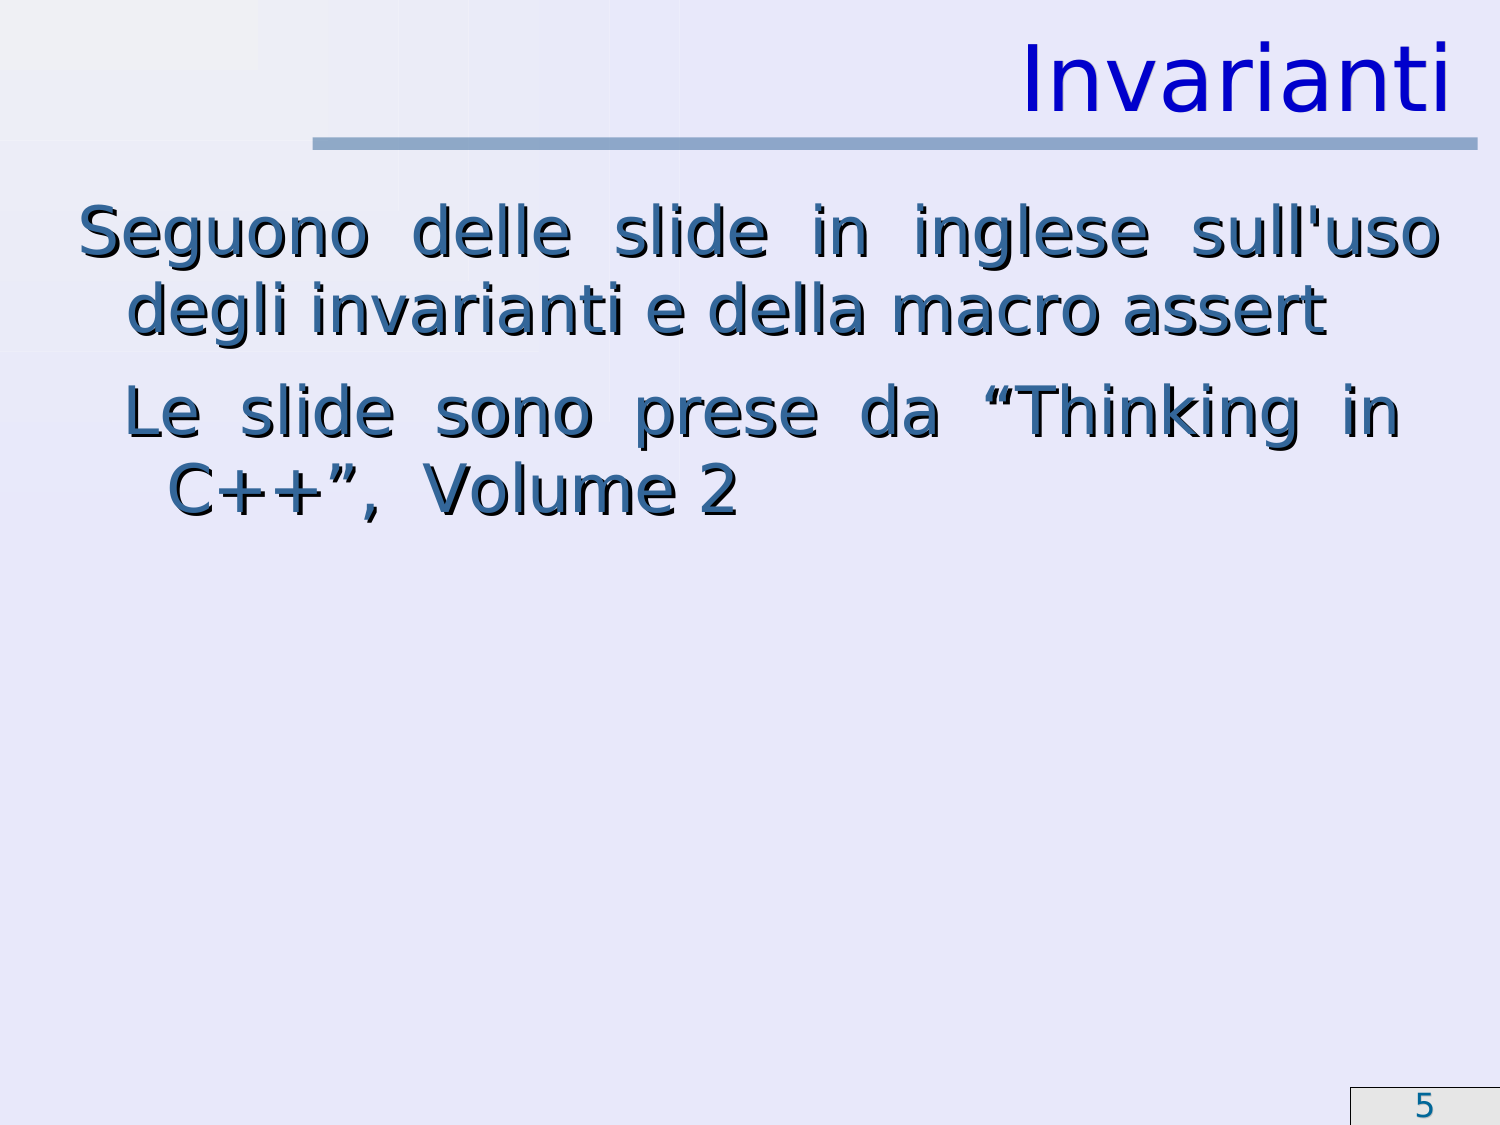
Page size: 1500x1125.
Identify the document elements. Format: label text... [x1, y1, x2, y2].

title Invarianti [137, 0, 1470, 141]
text_box Seguono delle slide in inglese sull'uso degli invarianti e della macro assert Le slide sono prese da “Thinking in C++”, Volume 2 [63, 184, 1457, 1019]
